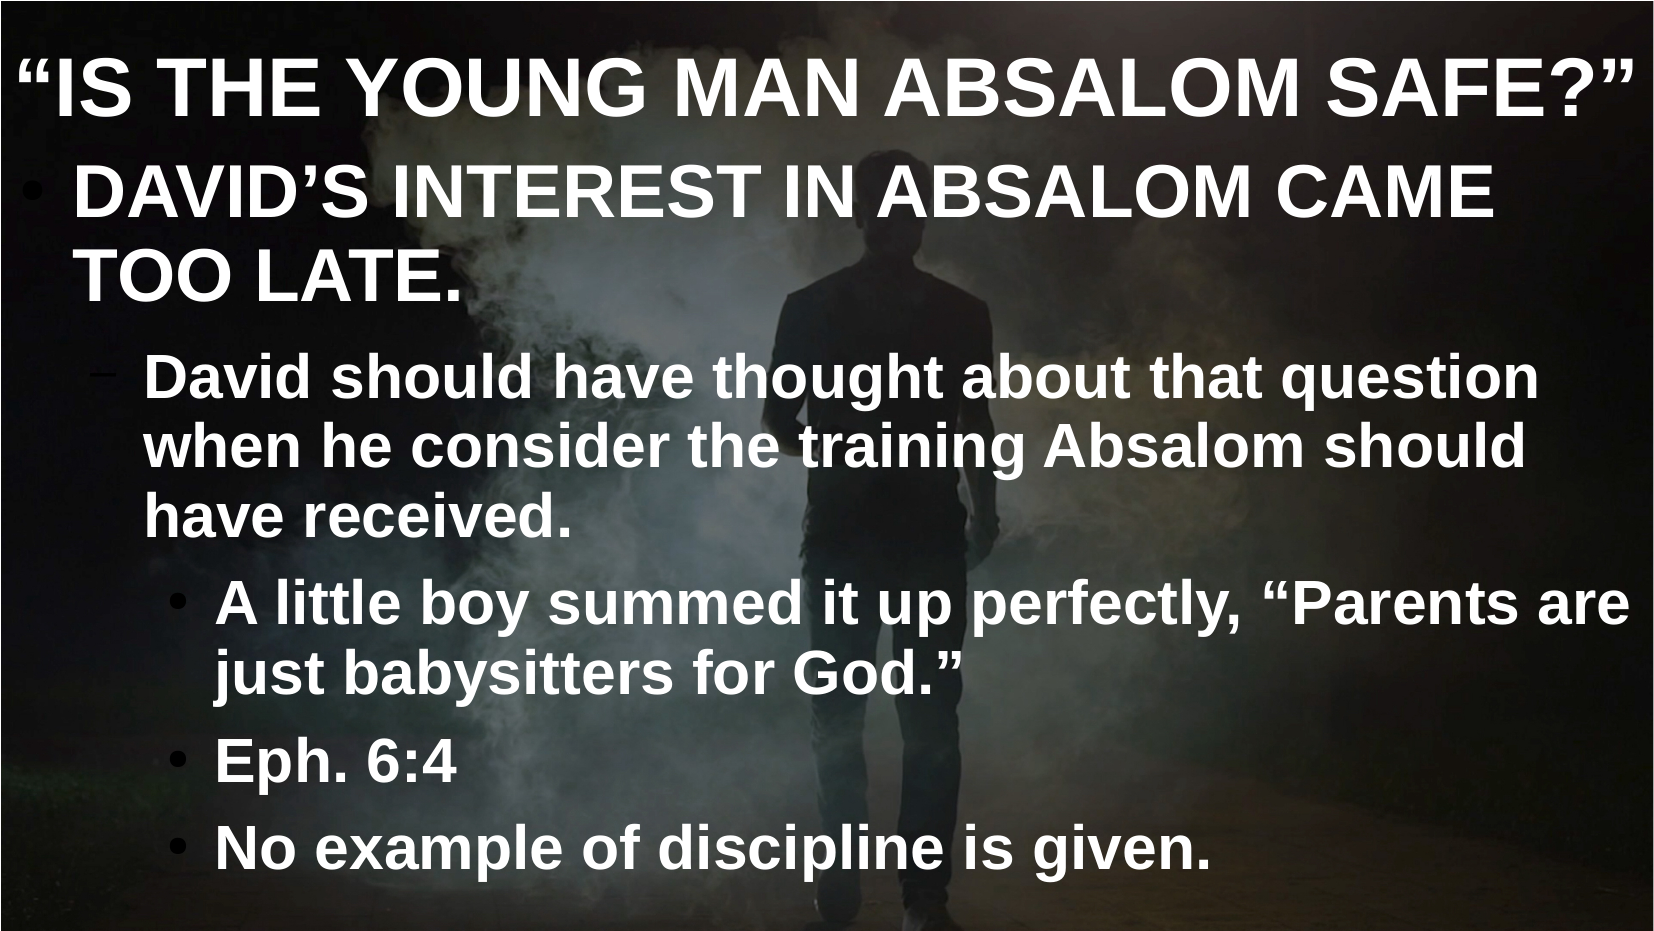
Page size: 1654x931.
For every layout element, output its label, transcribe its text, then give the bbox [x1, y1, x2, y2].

list DAVID’S INTEREST IN ABSALOM CAME TOO LATE. David should have thought about that question when he consider the training Absalom should have received. A little boy summed it up perfectly, “Parents are just babysitters for God.” Eph. 6:4 No example of discipline is given. [1, 150, 1651, 931]
title “IS THE YOUNG MAN ABSALOM SAFE?” [0, 9, 1654, 166]
picture [1, 1, 1654, 9]
